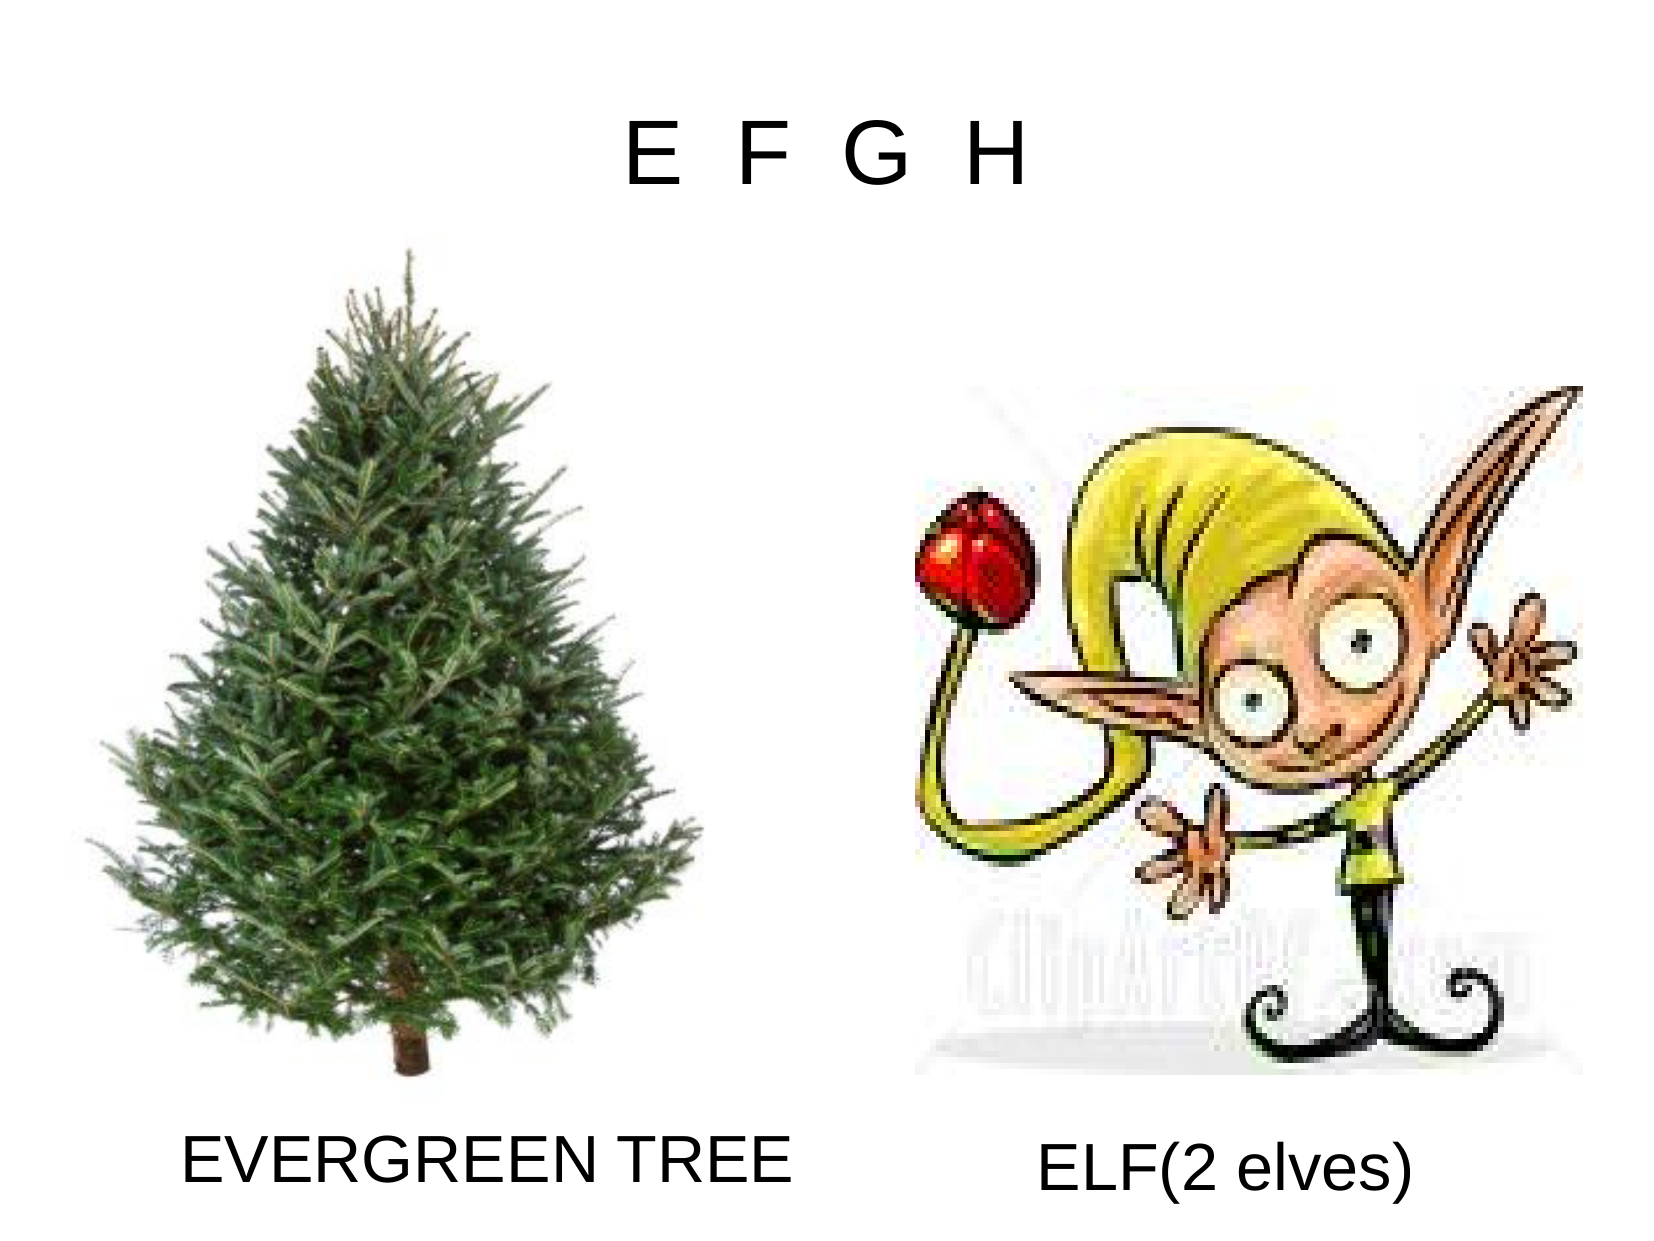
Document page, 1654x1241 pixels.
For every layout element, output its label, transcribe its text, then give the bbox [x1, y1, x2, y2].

text_box EVERGREEN TREE [165, 1115, 898, 1205]
picture [70, 200, 730, 1151]
title E F G H [82, 49, 1571, 257]
text_box ELF(2 elves) [1022, 1122, 1489, 1212]
picture [915, 386, 1583, 1075]
